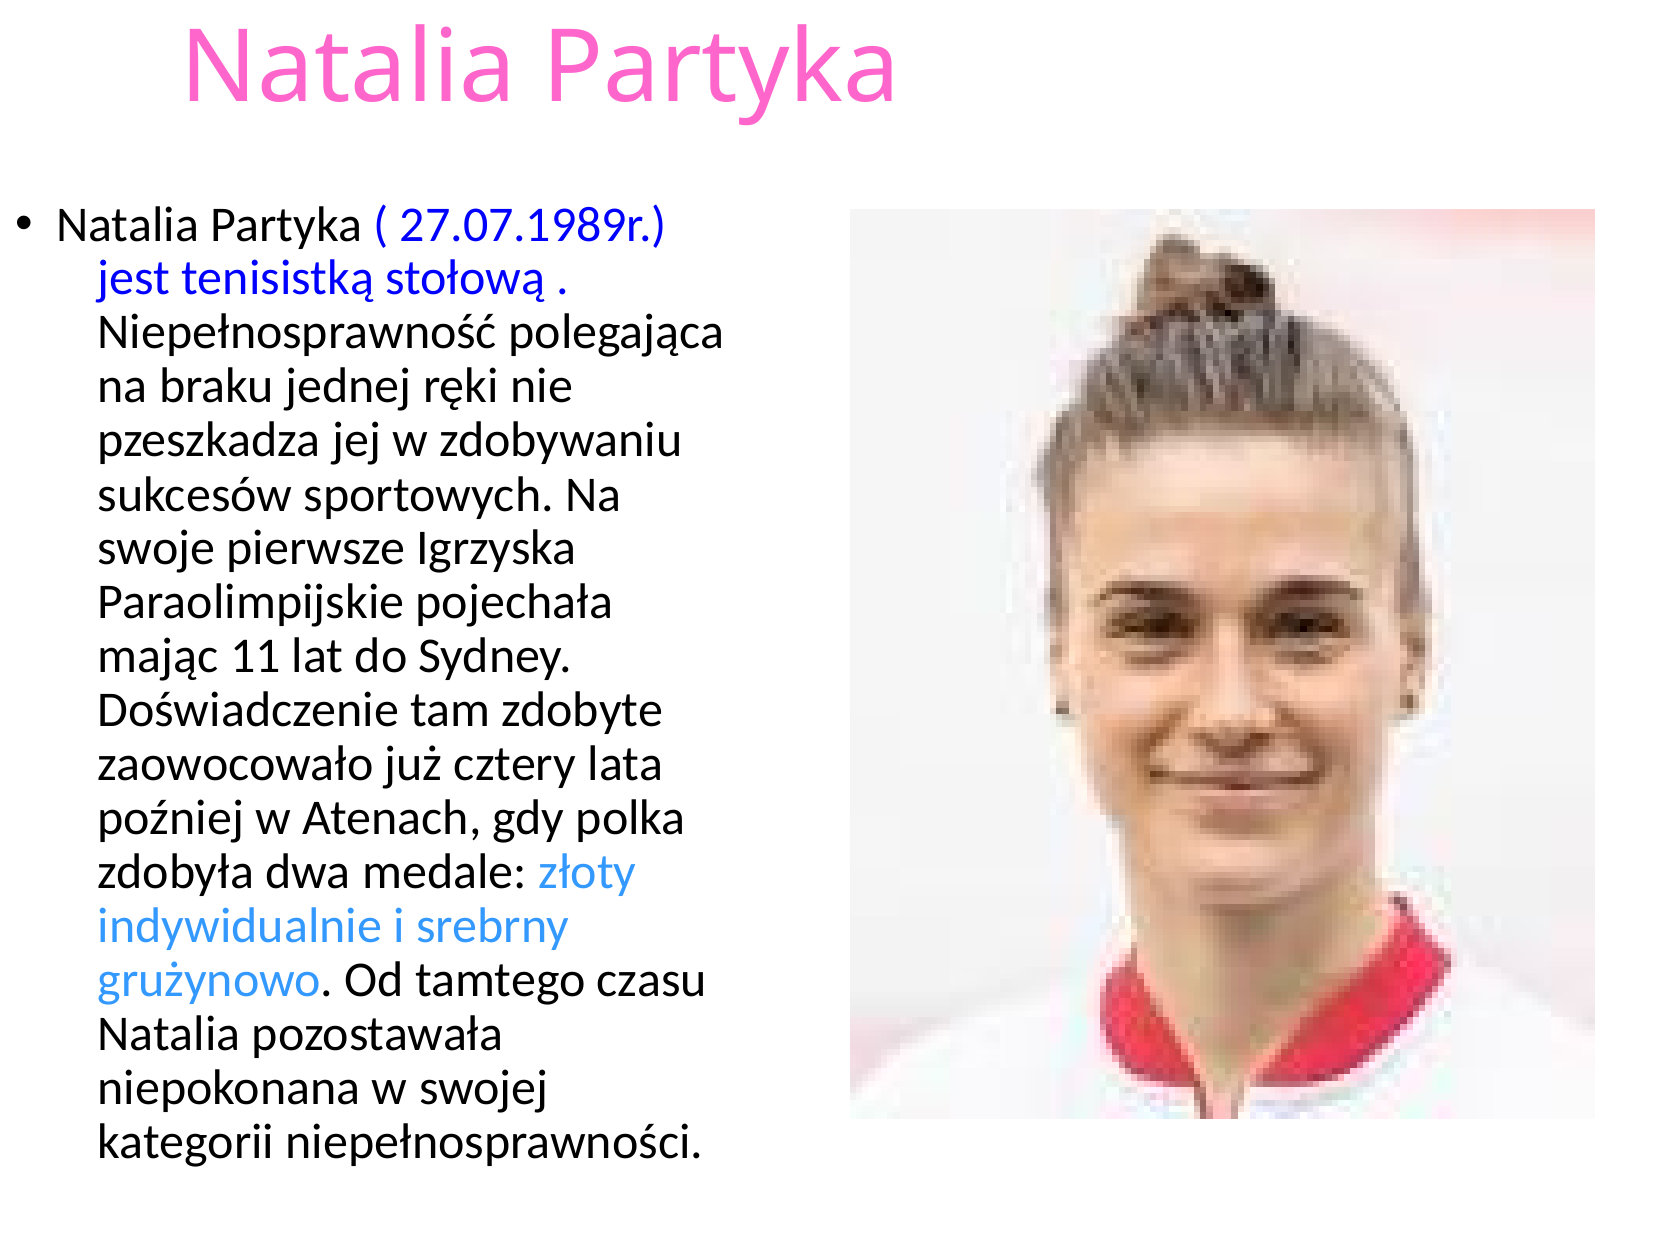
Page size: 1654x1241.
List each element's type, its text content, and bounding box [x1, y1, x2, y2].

title Natalia Partyka [165, 12, 1654, 124]
subtitle Natalia Partyka ( 27.07.1989r.) jest tenisistką stołową . Niepełnosprawność polegająca na braku jednej ręki nie pzeszkadza jej w zdobywaniu sukcesów sportowych. Na swoje pierwsze Igrzyska Paraolimpijskie pojechała mając 11 lat do Sydney. Doświadczenie tam zdobyte zaowocowało już cztery lata poźniej w Atenach, gdy polka zdobyła dwa medale: złoty indywidualnie i srebrny grużynowo. Od tamtego czasu Natalia pozostawała niepokonana w swojej kategorii niepełnosprawności. [0, 190, 745, 1221]
picture [850, 209, 1595, 1119]
